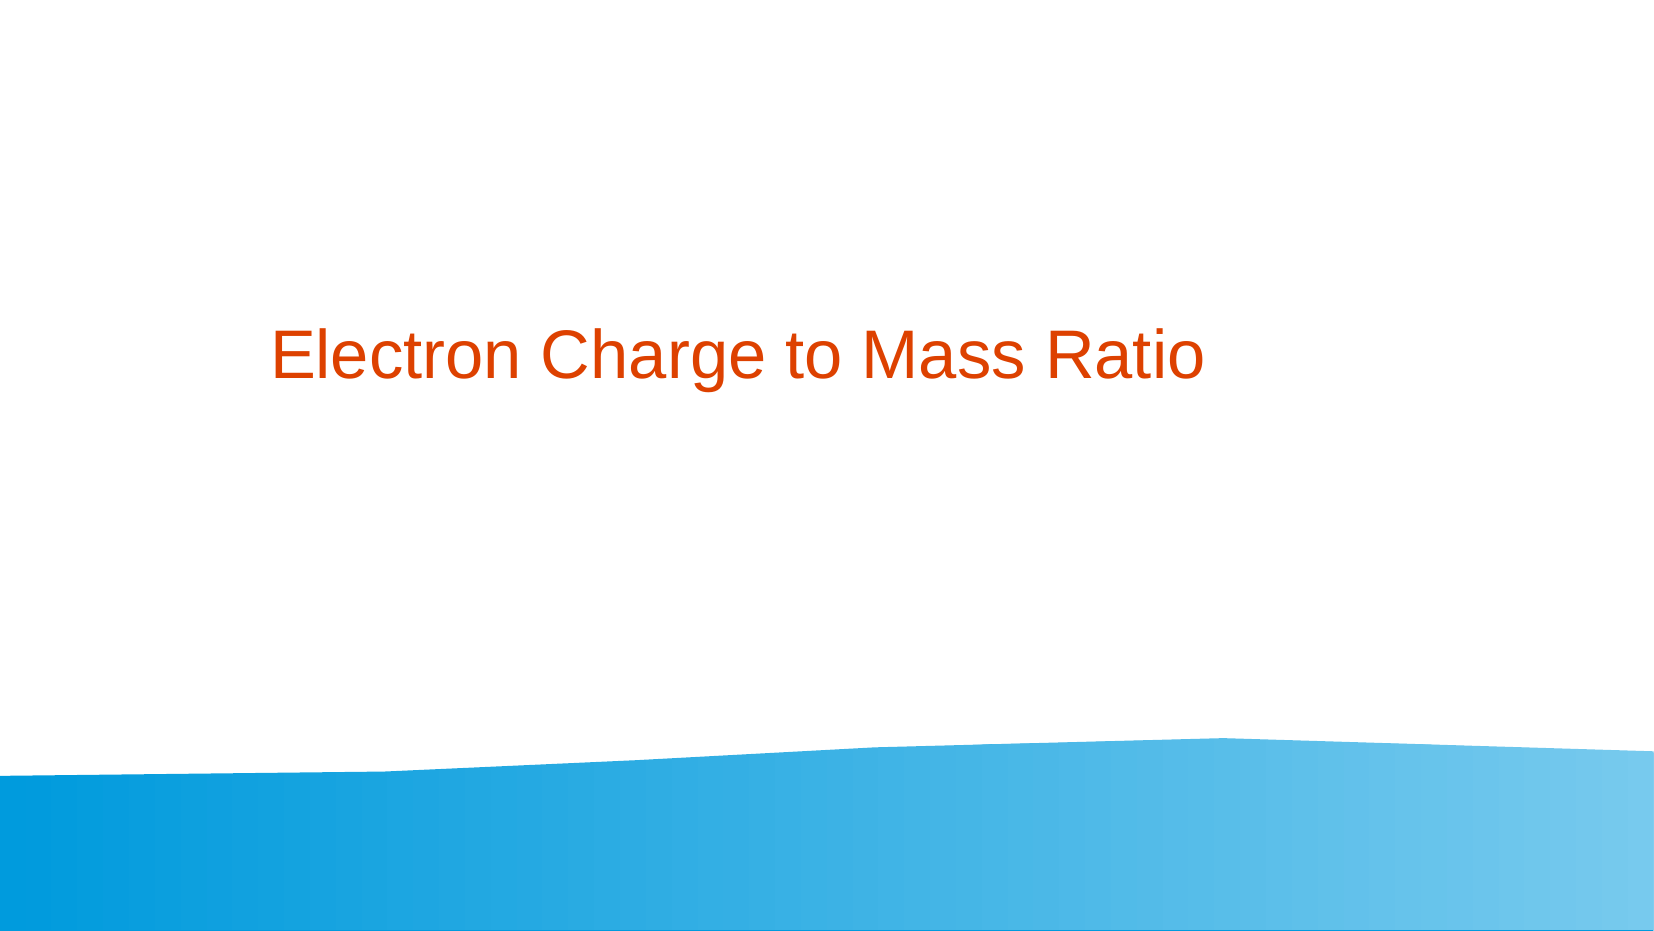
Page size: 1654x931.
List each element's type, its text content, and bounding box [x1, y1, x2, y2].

title Electron Charge to Mass Ratio [0, 265, 1477, 443]
